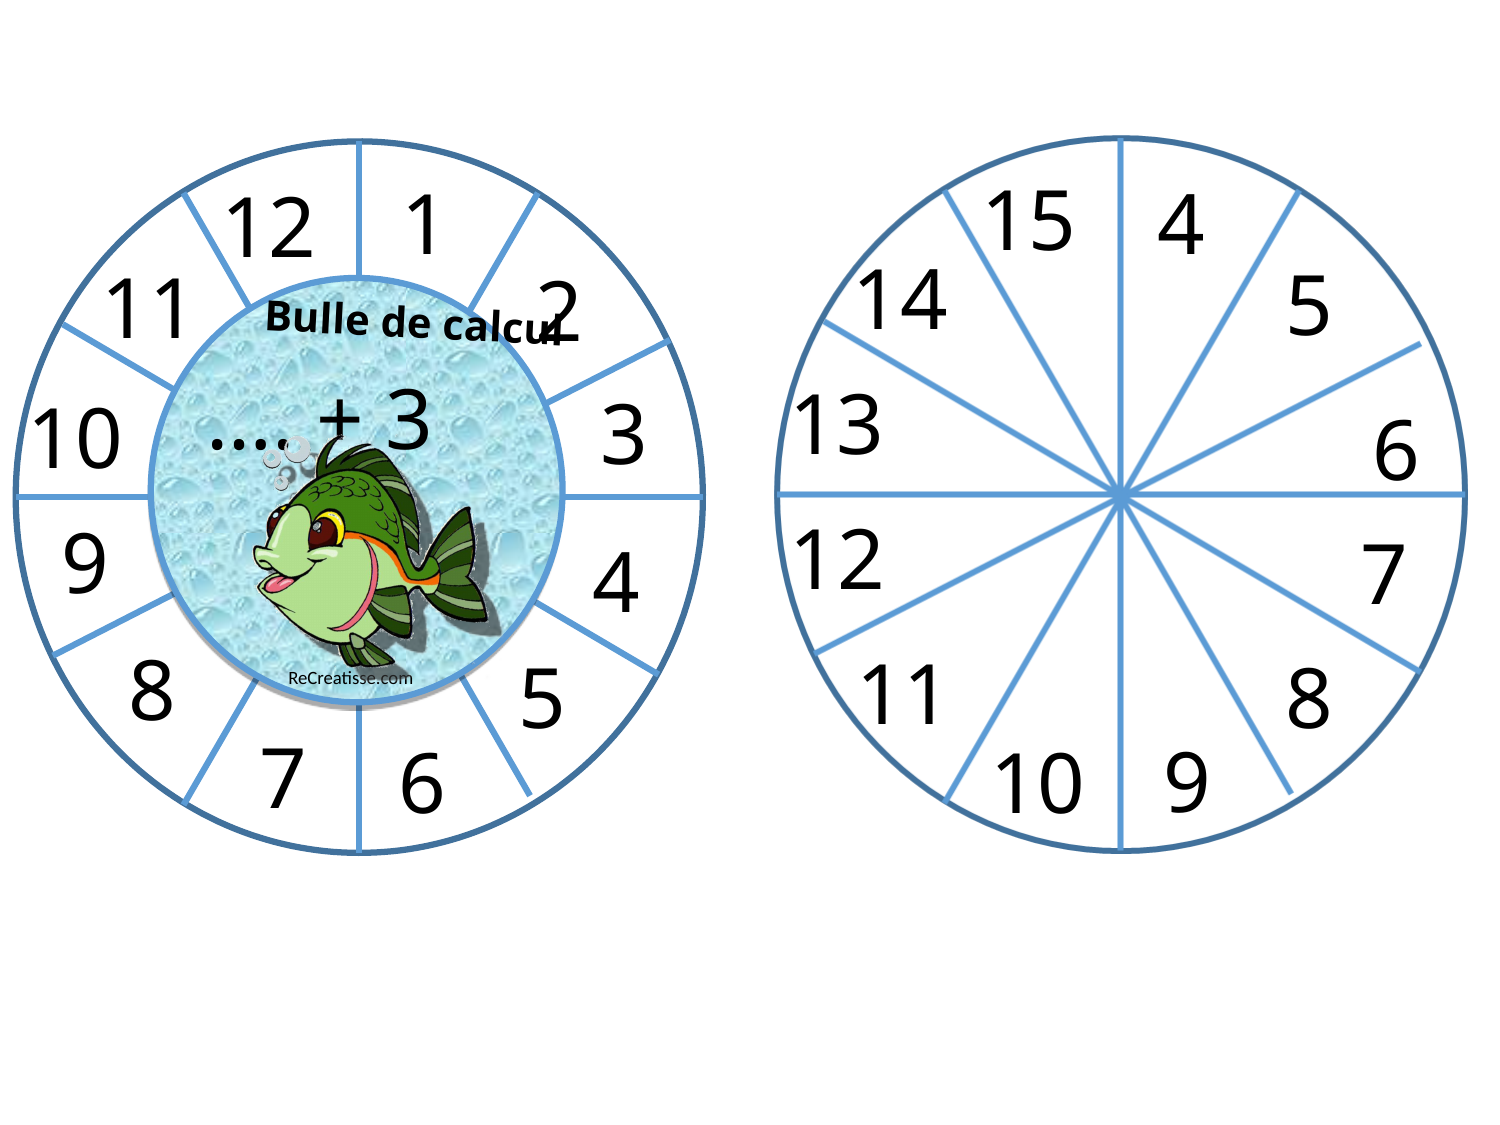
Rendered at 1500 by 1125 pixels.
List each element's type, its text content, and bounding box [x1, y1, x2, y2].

text_box 1 [386, 164, 464, 279]
picture [774, 135, 1468, 854]
text_box 15 [966, 160, 1091, 275]
text_box [15, 195, 703, 853]
text_box 10 [13, 378, 138, 493]
text_box 7 [1346, 514, 1423, 629]
text_box 6 [383, 723, 461, 838]
text_box [239, 282, 251, 300]
picture [233, 418, 514, 693]
text_box [115, 178, 206, 247]
text_box 11 [841, 634, 966, 749]
text_box 5 [1271, 244, 1348, 359]
text_box [231, 141, 535, 292]
text_box 8 [1271, 638, 1348, 753]
text_box 8 [113, 630, 191, 745]
text_box 12 [775, 499, 900, 614]
text_box 3 [585, 374, 663, 489]
text_box Bulle de calcul [247, 280, 581, 363]
text_box 14 [838, 238, 963, 354]
text_box 13 [774, 364, 900, 479]
text_box ReCreatisse.com [273, 672, 429, 695]
text_box 11 [87, 247, 212, 363]
text_box 6 [1357, 390, 1435, 505]
text_box …. + 3 [192, 359, 448, 474]
text_box 12 [206, 167, 331, 282]
text_box 7 [244, 718, 322, 833]
text_box 10 [975, 723, 1101, 838]
text_box 5 [503, 638, 581, 753]
text_box 9 [1149, 721, 1227, 837]
text_box 9 [46, 502, 124, 618]
text_box 4 [578, 521, 656, 636]
text_box 2 [521, 251, 598, 366]
text_box 4 [1143, 164, 1220, 279]
